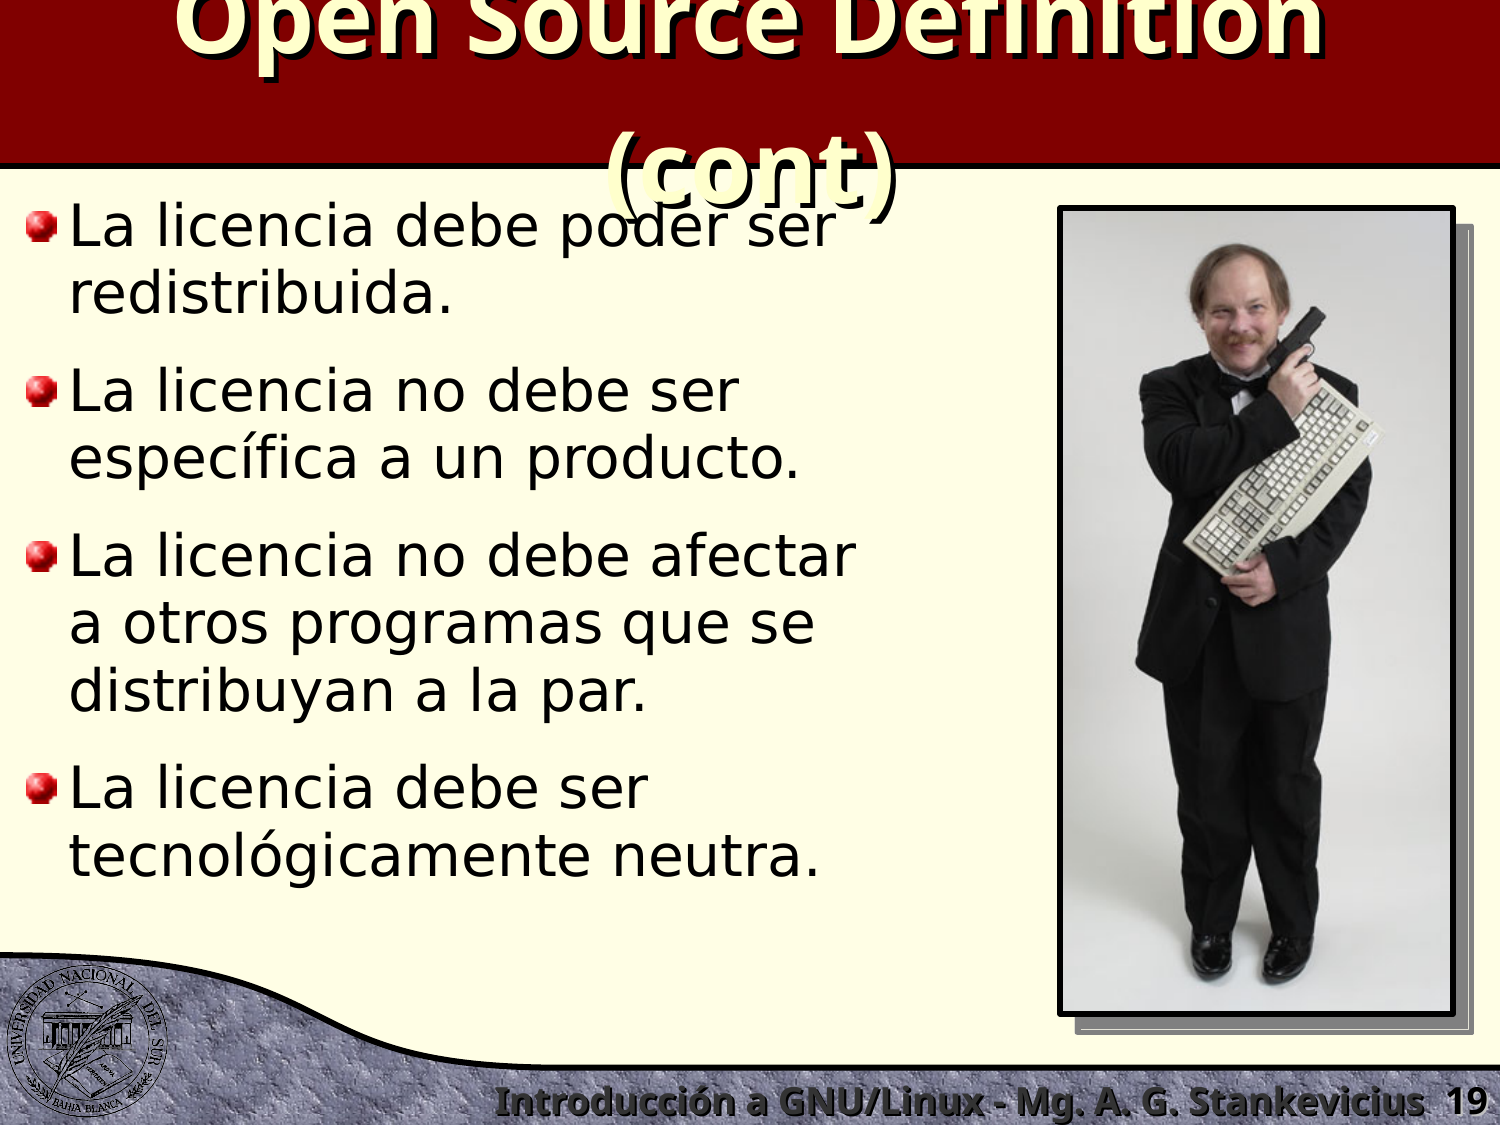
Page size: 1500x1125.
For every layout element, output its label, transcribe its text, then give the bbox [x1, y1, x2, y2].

title Open Source Definition (cont) [15, 12, 1485, 153]
list La licencia debe poder ser redistribuida. La licencia no debe ser específica a un producto. La licencia no debe afectar a otros programas que se distribuyan a la par. La licencia debe ser tecnológicamente neutra. [11, 192, 1486, 935]
picture [1062, 211, 1451, 1011]
picture [1059, 1100, 1065, 1110]
picture [0, 956, 1500, 1125]
